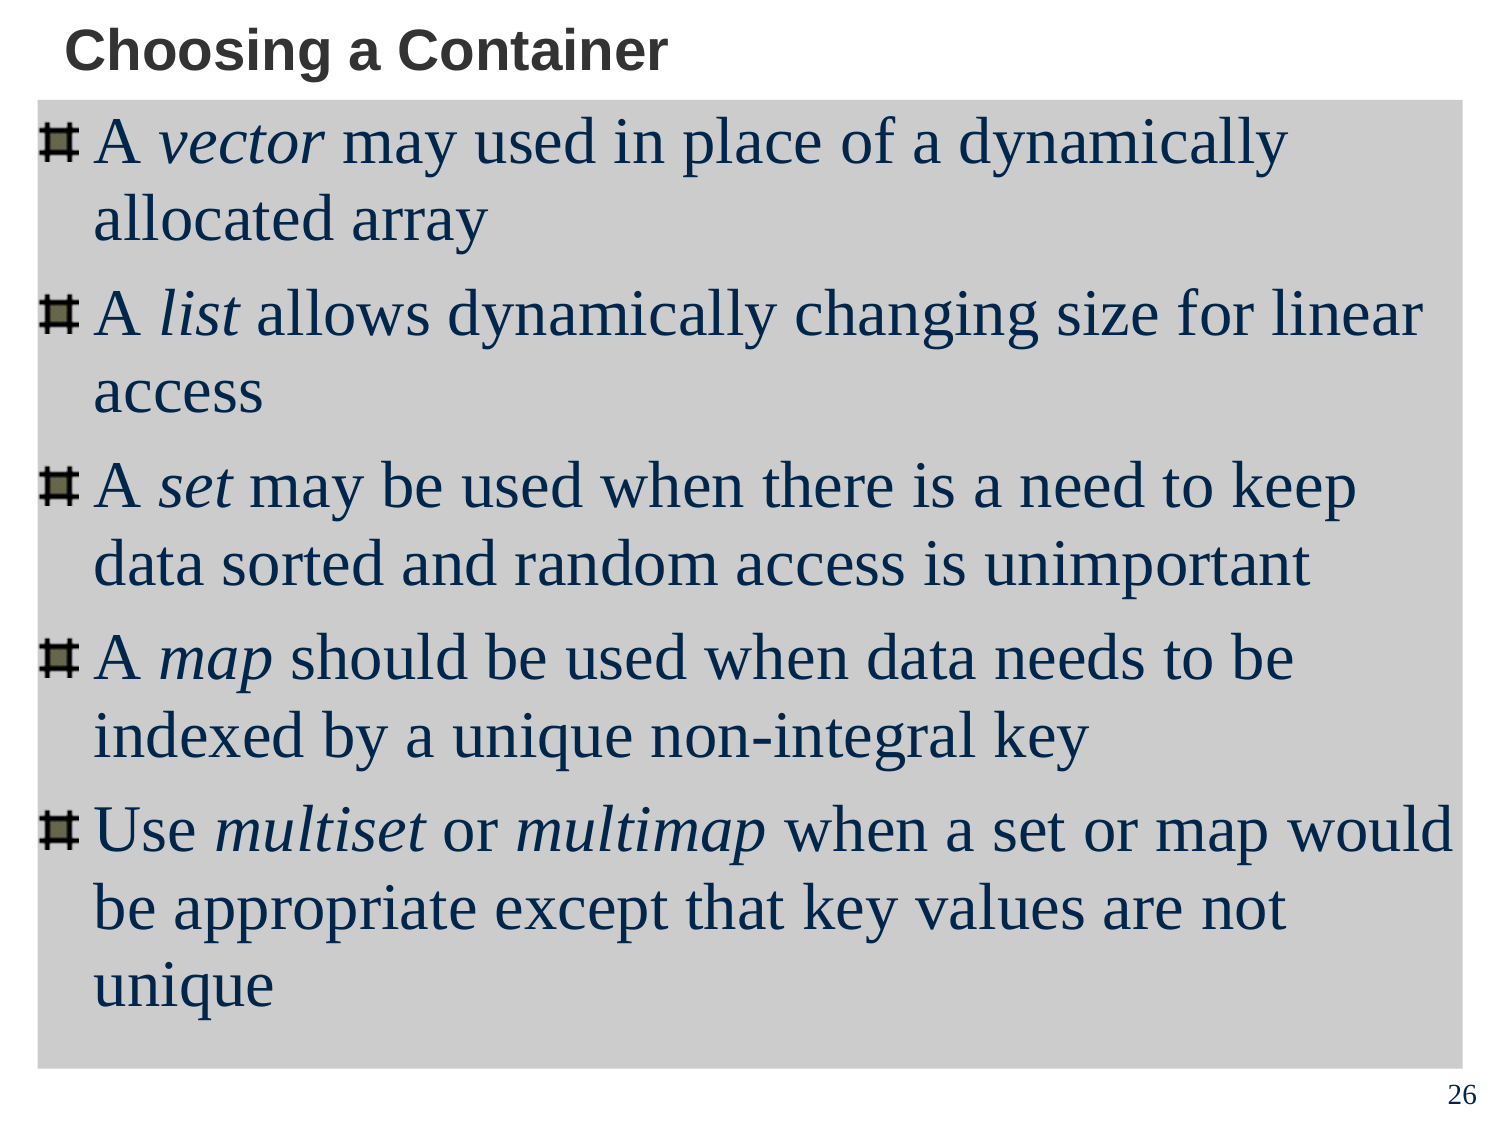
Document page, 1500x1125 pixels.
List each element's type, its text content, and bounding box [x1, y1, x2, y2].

title Choosing a Container [50, 0, 1450, 91]
list A vector may used in place of a dynamically allocated array A list allows dynamically changing size for linear access A set may be used when there is a need to keep data sorted and random access is unimportant A map should be used when data needs to be indexed by a unique non-integral key Use multiset or multimap when a set or map would be appropriate except that key values are not unique [37, 99, 1463, 1069]
